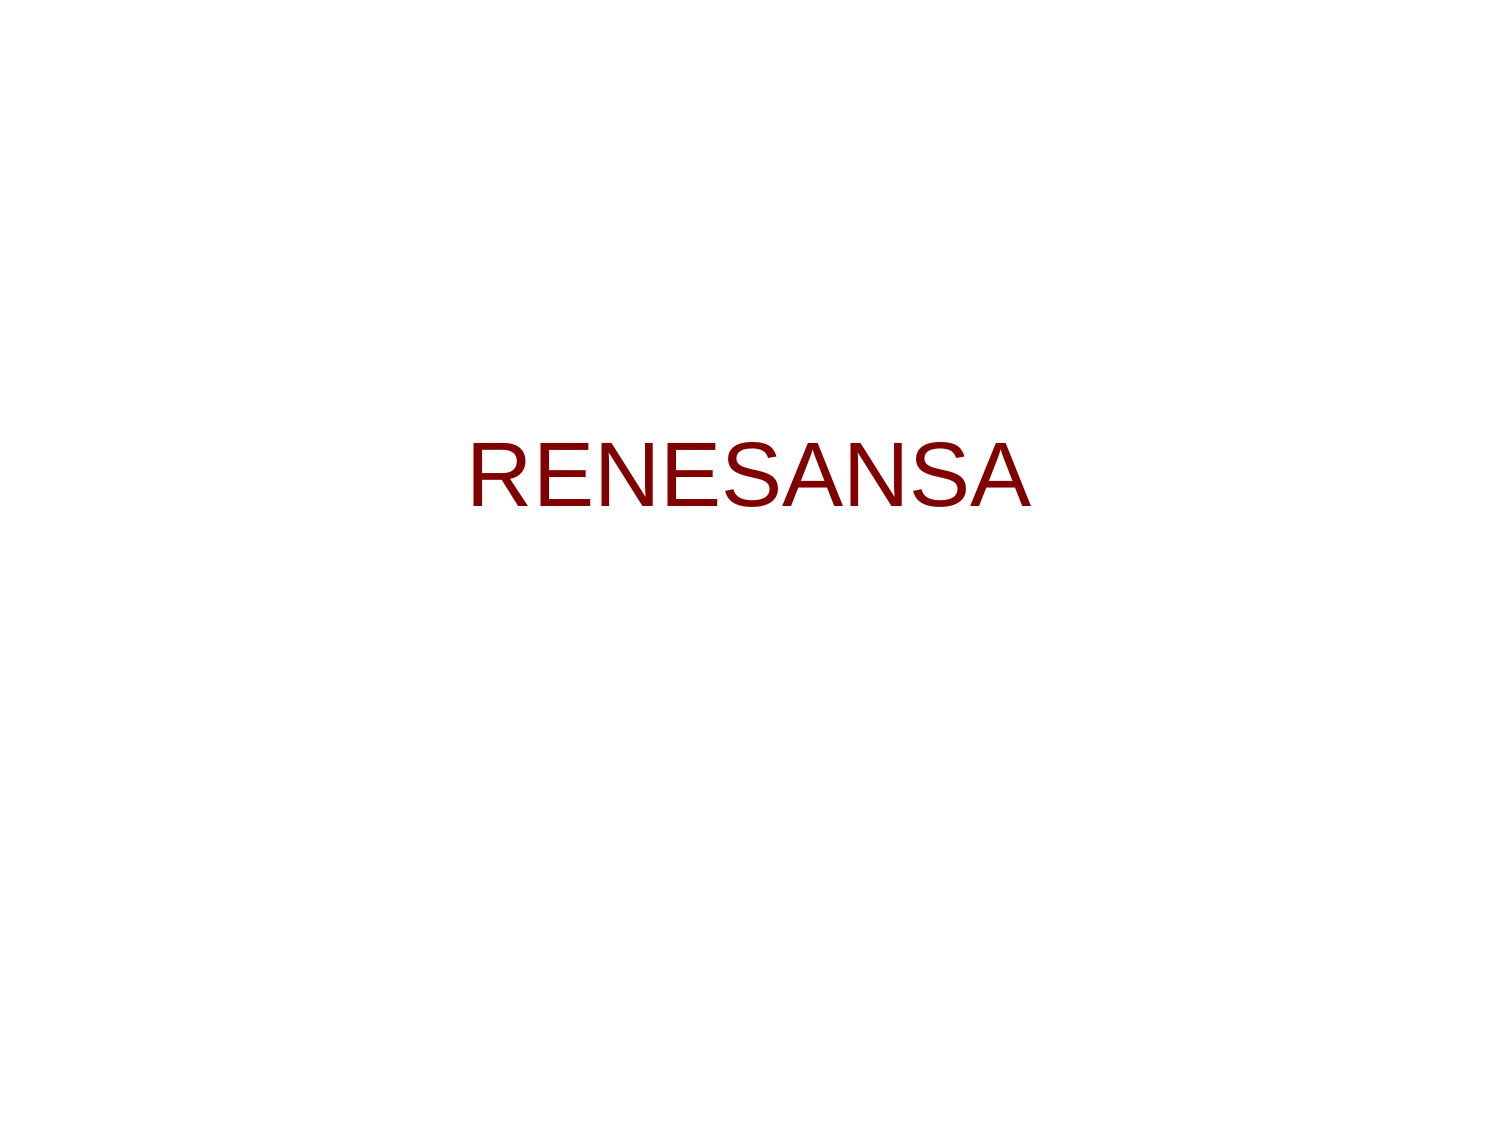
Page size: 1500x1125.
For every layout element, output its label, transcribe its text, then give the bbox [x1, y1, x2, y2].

title RENESANSA [112, 349, 1388, 591]
